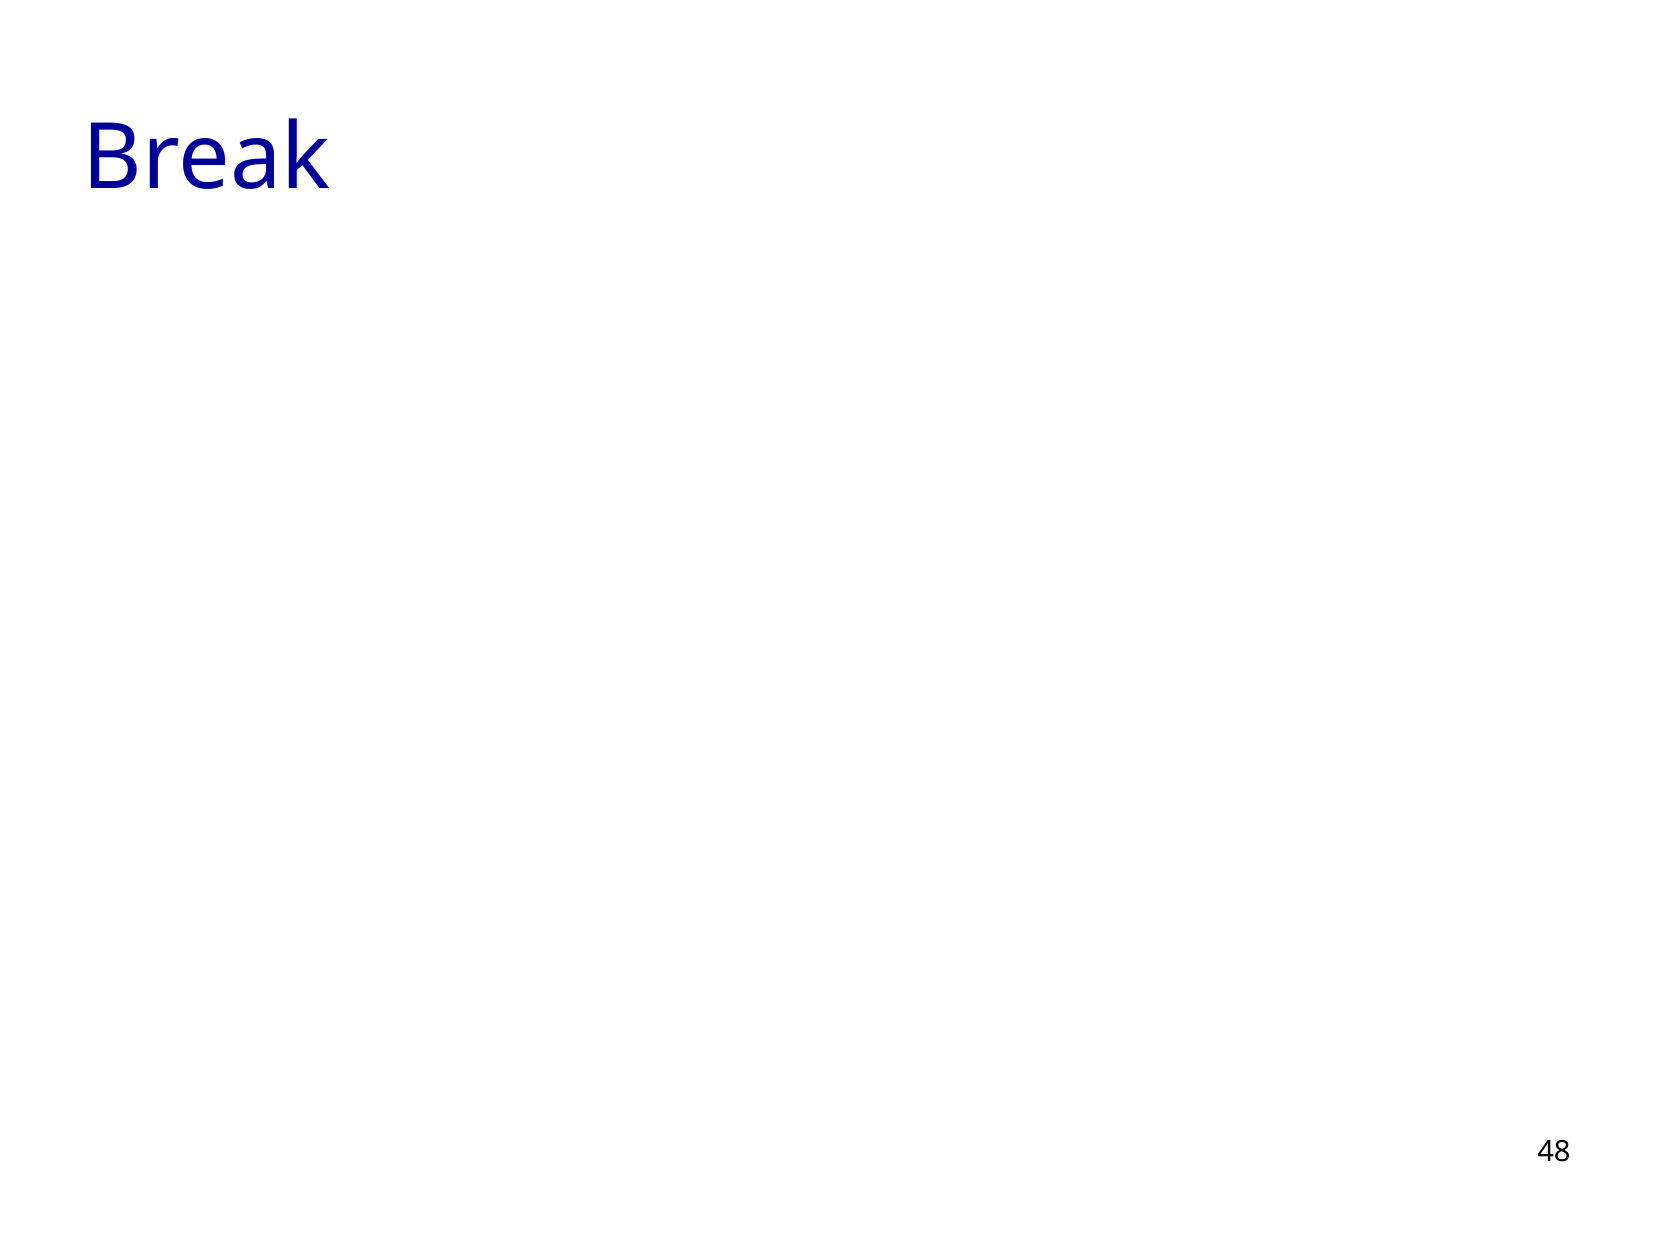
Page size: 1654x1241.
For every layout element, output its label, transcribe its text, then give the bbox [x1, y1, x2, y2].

title Break [82, 49, 1571, 257]
